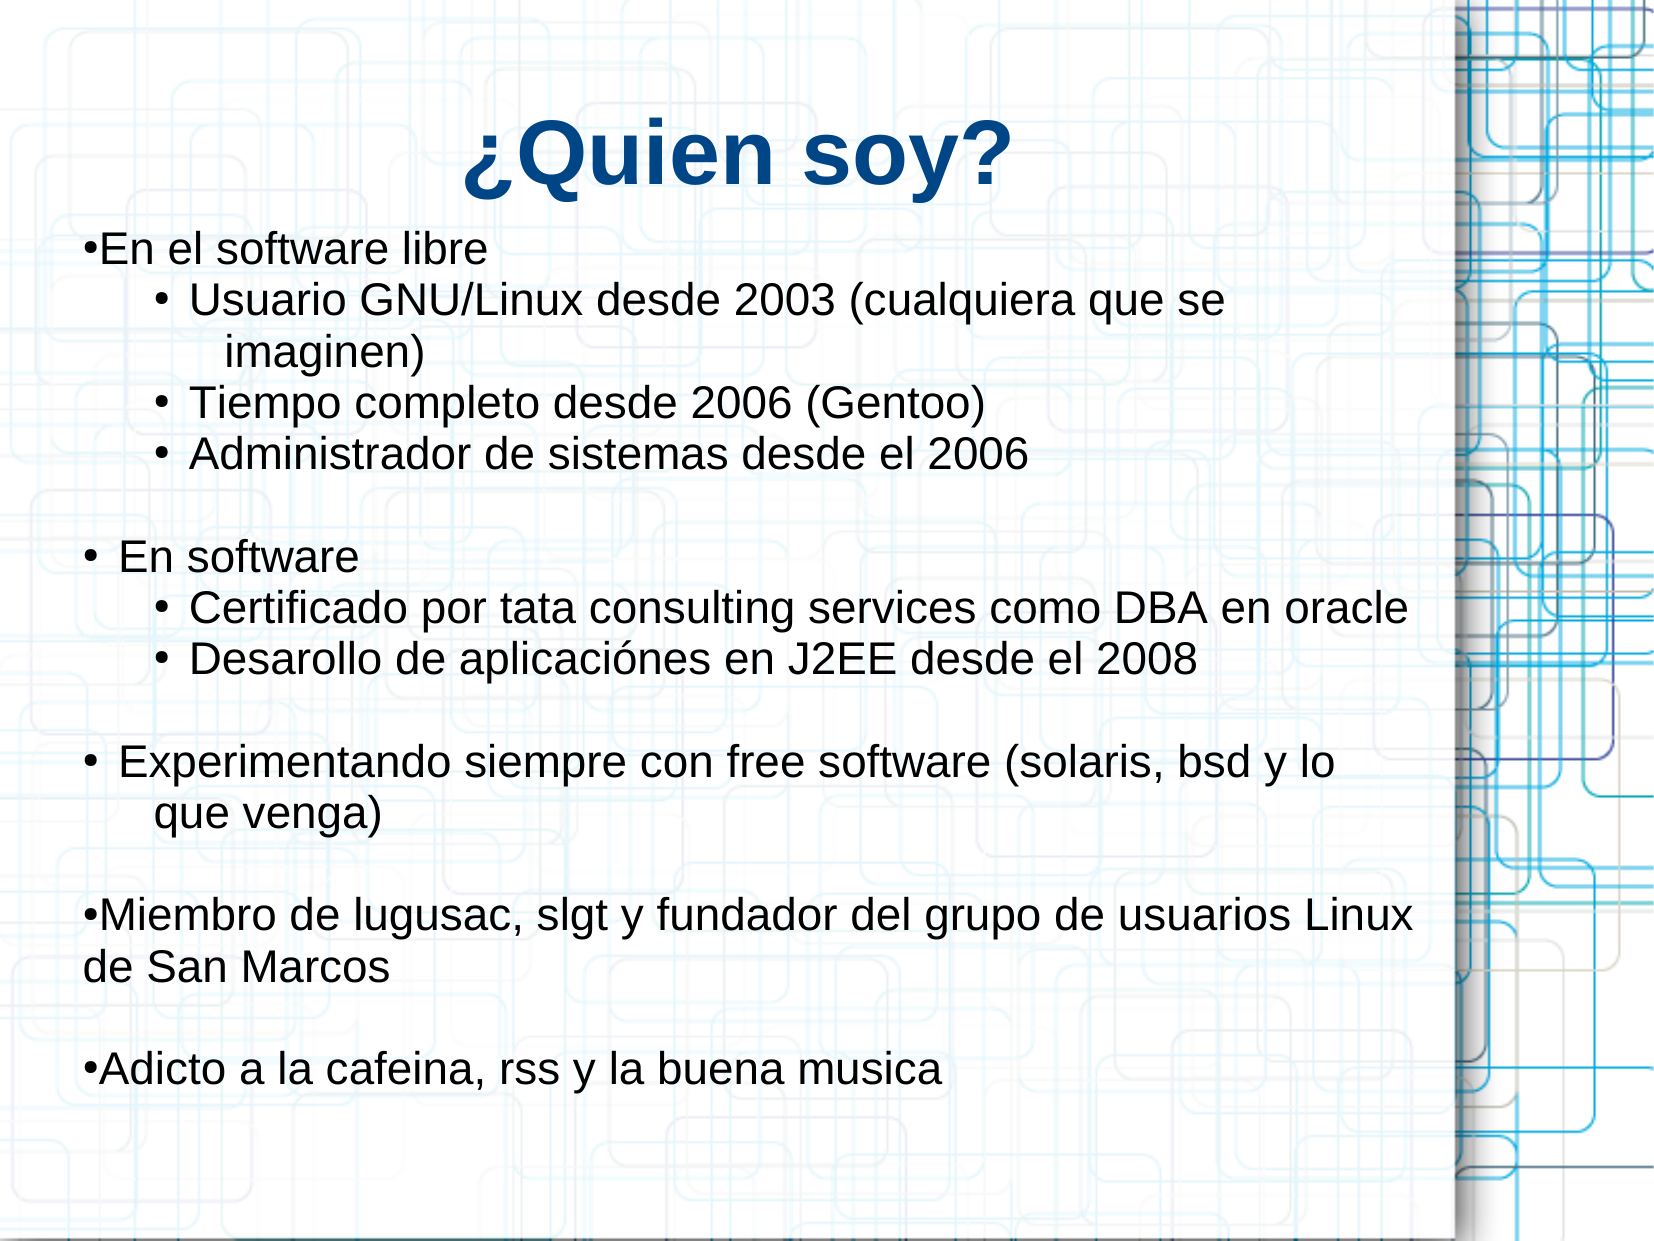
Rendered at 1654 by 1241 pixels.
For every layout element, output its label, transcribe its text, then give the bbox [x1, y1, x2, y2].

title ¿Quien soy? [59, 56, 1418, 250]
subtitle En el software libre Usuario GNU/Linux desde 2003 (cualquiera que se imaginen) Tiempo completo desde 2006 (Gentoo) Administrador de sistemas desde el 2006 En software Certificado por tata consulting services como DBA en oracle Desarollo de aplicaciónes en J2EE desde el 2008 Experimentando siempre con free software (solaris, bsd y lo que venga) Miembro de lugusac, slgt y fundador del grupo de usuarios Linux de San Marcos Adicto a la cafeina, rss y la buena musica [82, 222, 1418, 1095]
picture [0, 0, 1654, 1241]
